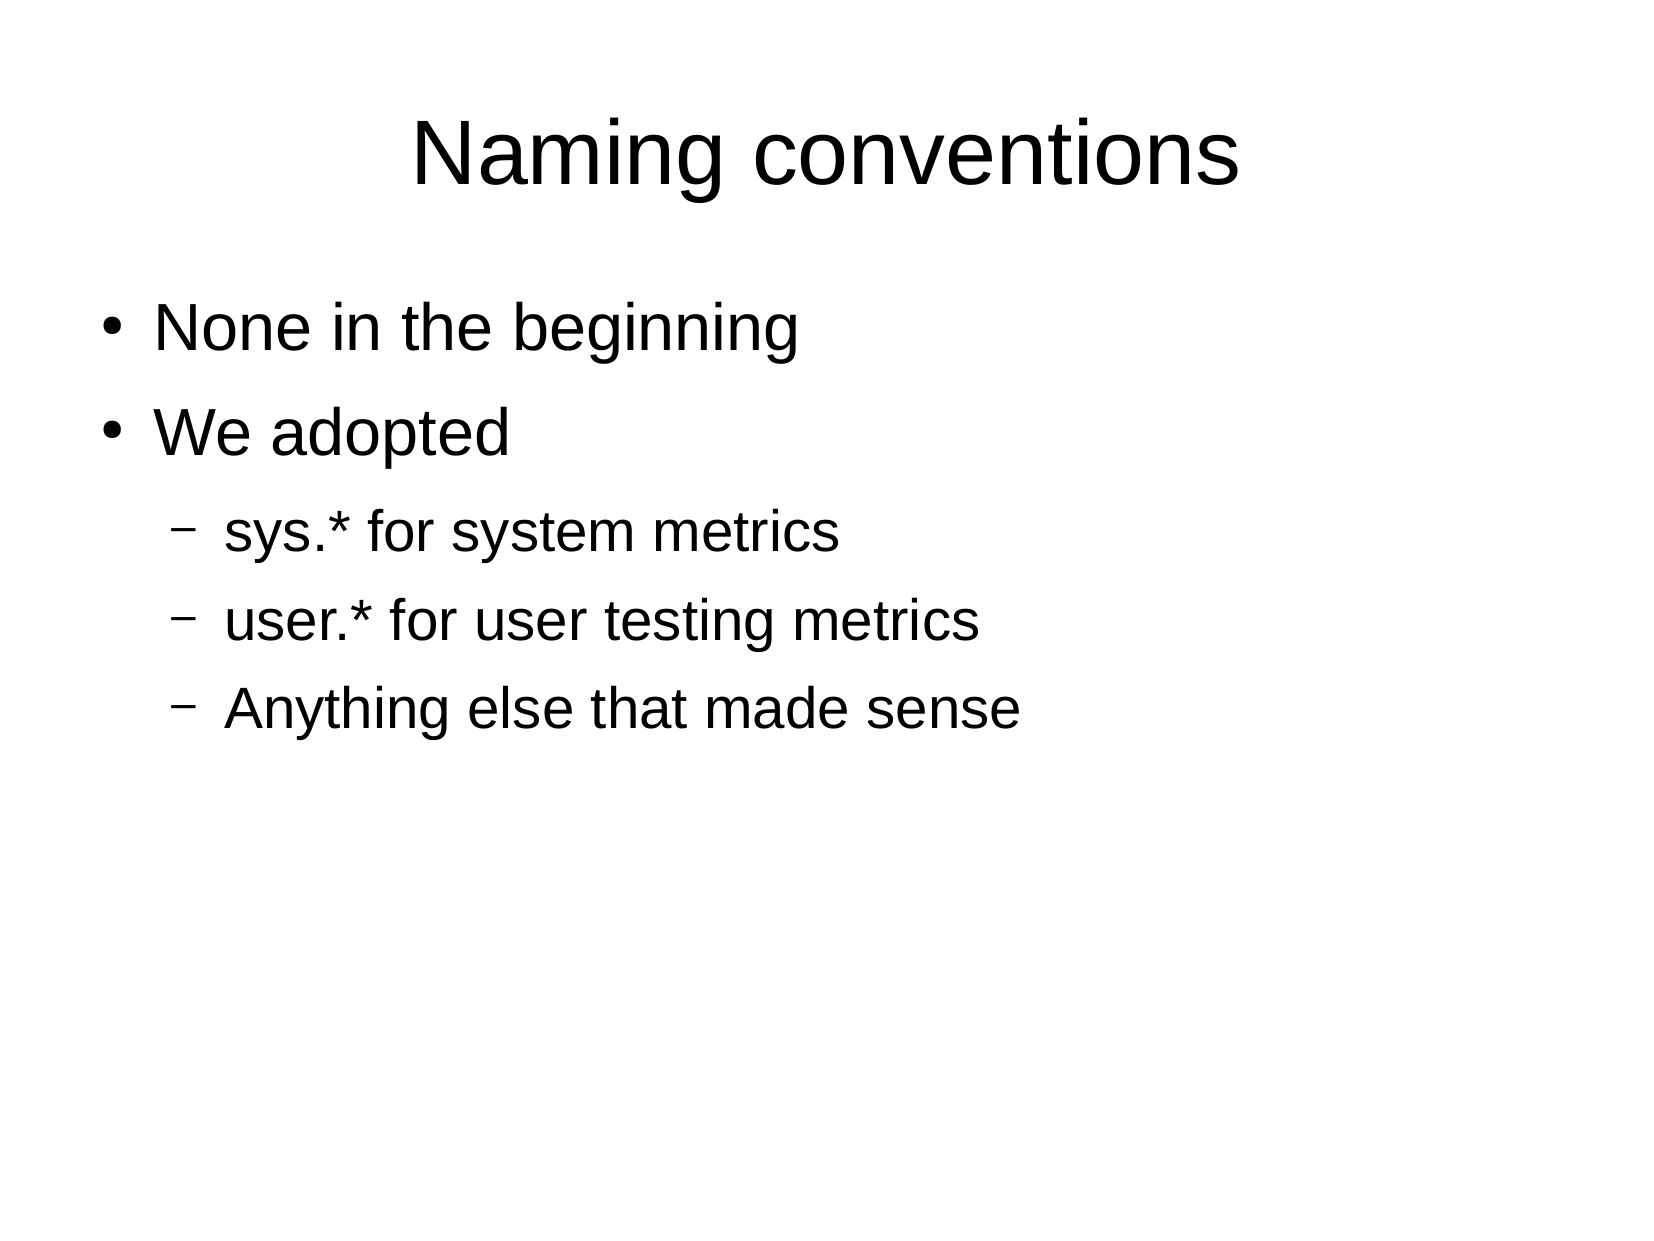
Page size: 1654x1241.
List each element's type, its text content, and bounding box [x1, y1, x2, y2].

list None in the beginning We adopted sys.* for system metrics user.* for user testing metrics Anything else that made sense [82, 290, 1538, 1010]
title Naming conventions [82, 49, 1571, 257]
